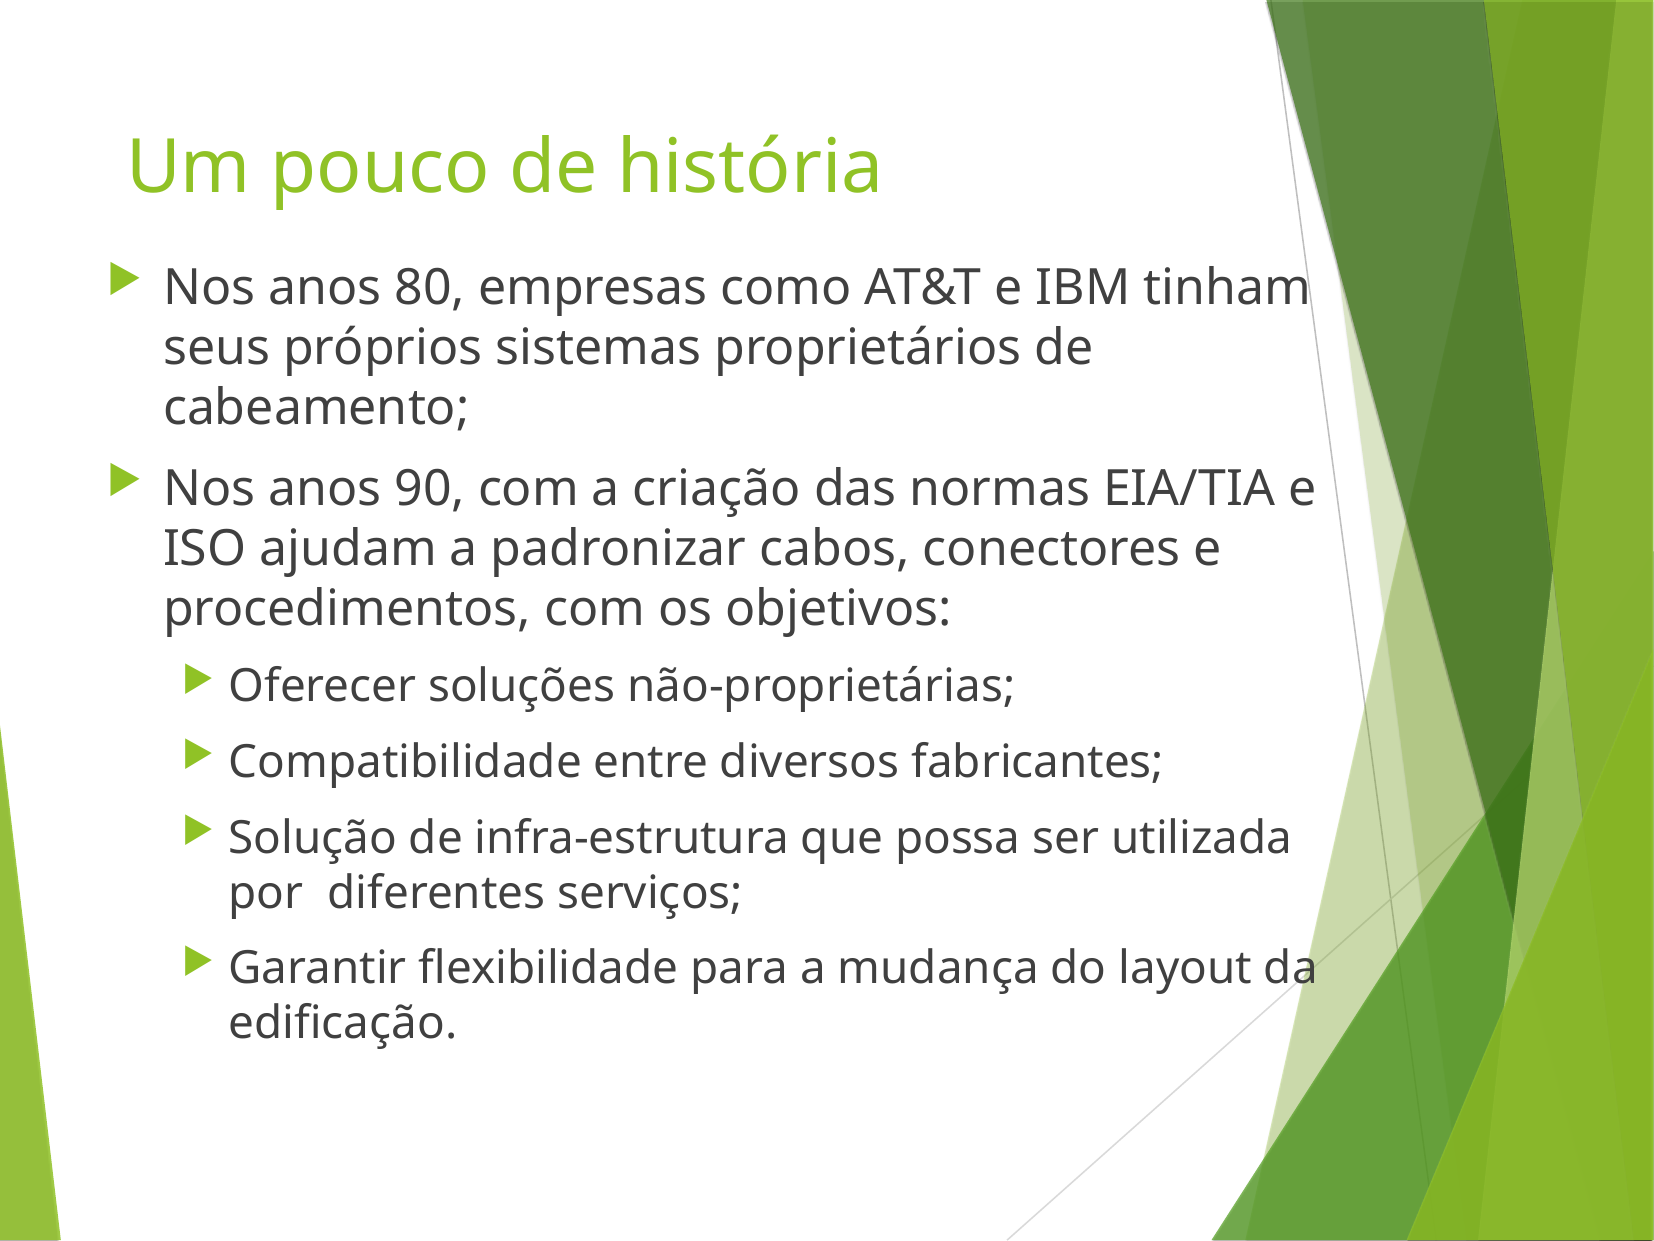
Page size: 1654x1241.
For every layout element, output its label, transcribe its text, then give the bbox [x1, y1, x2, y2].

list Nos anos 80, empresas como AT&T e IBM tinham seus próprios sistemas proprietários de cabeamento; Nos anos 90, com a criação das normas EIA/TIA e ISO ajudam a padronizar cabos, conectores e procedimentos, com os objetivos: Oferecer soluções não-proprietárias; Compatibilidade entre diversos fabricantes; Solução de infra-estrutura que possa ser utilizada por diferentes serviços; Garantir flexibilidade para a mudança do layout da edificação. [91, 246, 1381, 1179]
title Um pouco de história [91, 110, 1258, 246]
